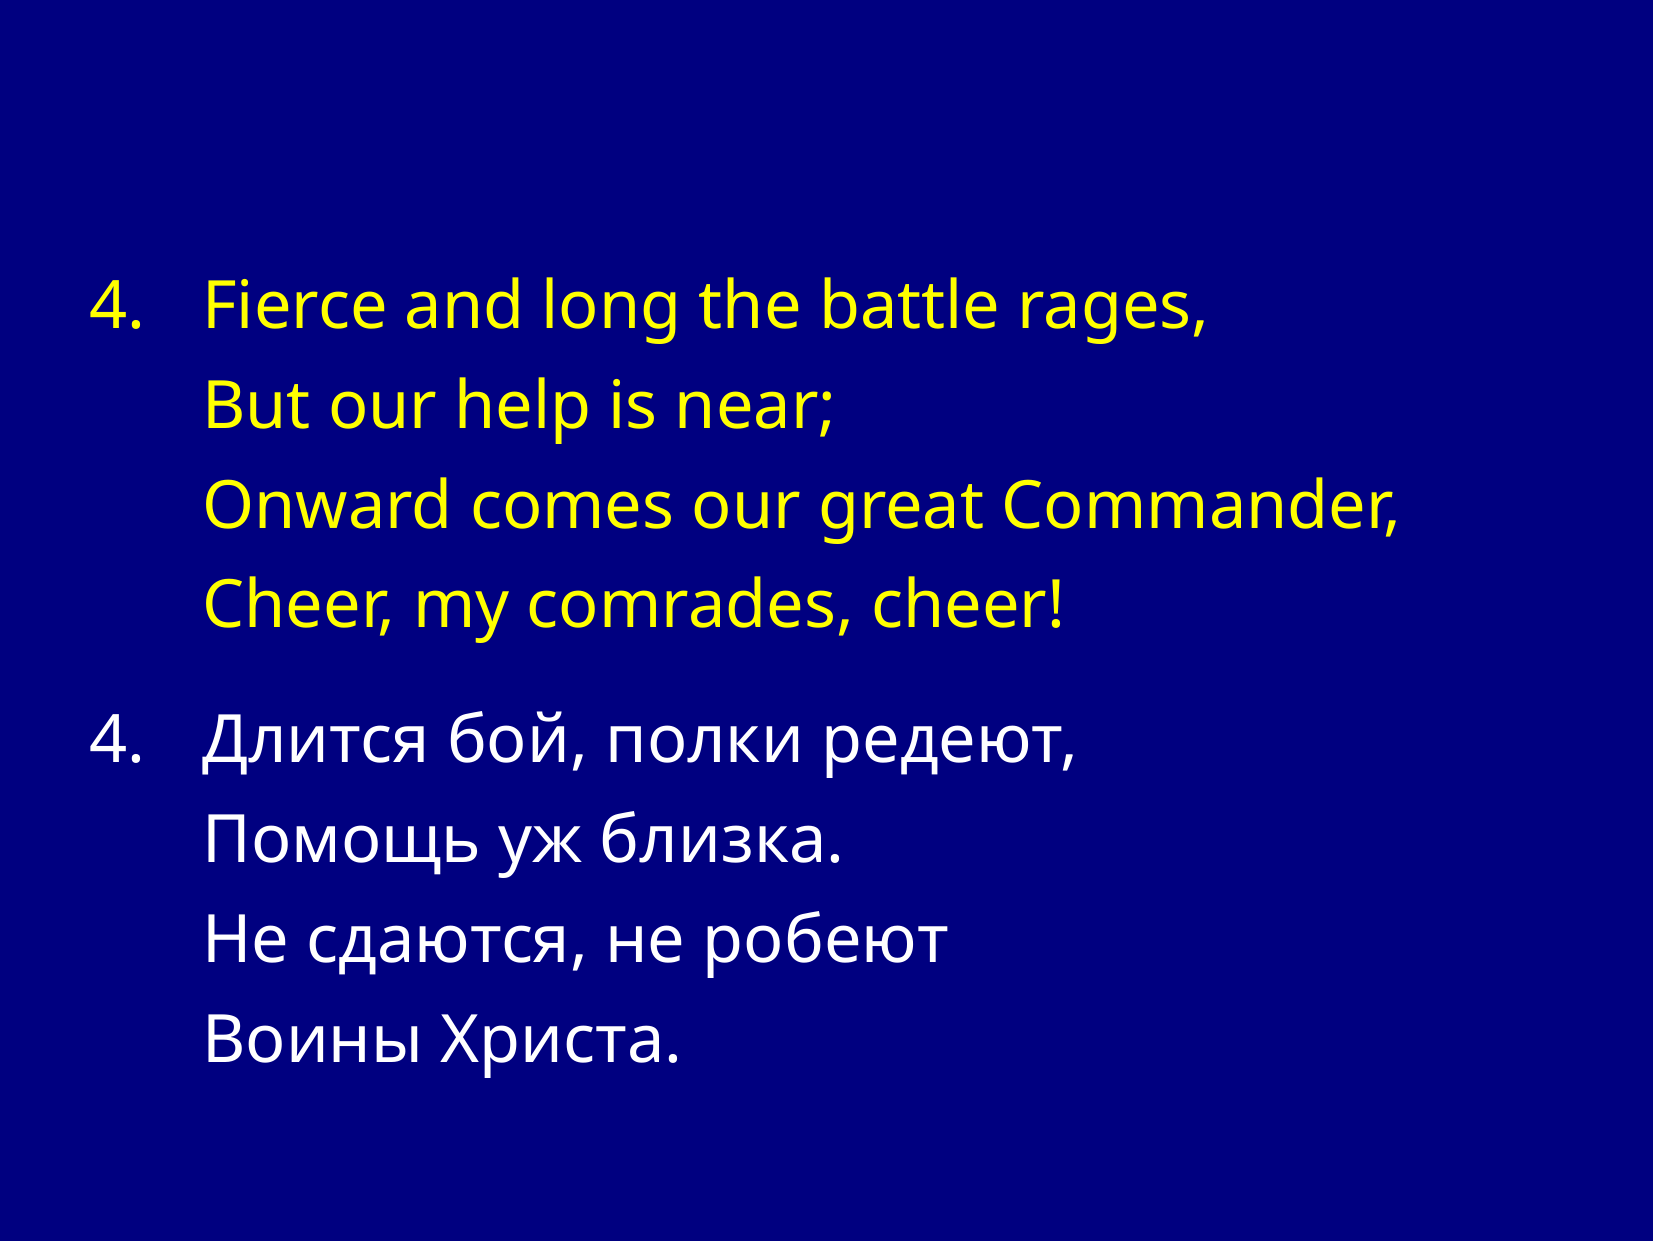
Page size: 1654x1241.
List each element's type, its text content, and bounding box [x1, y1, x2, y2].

text_box 4. Fierce and long the battle rages, But our help is near; Onward comes our great Commander, Cheer, my comrades, cheer! [75, 150, 1576, 638]
text_box 4. Длится бой, полки редеют, Помощь уж близка. Не сдаются, не робеют Воины Христа. [75, 675, 1576, 1163]
